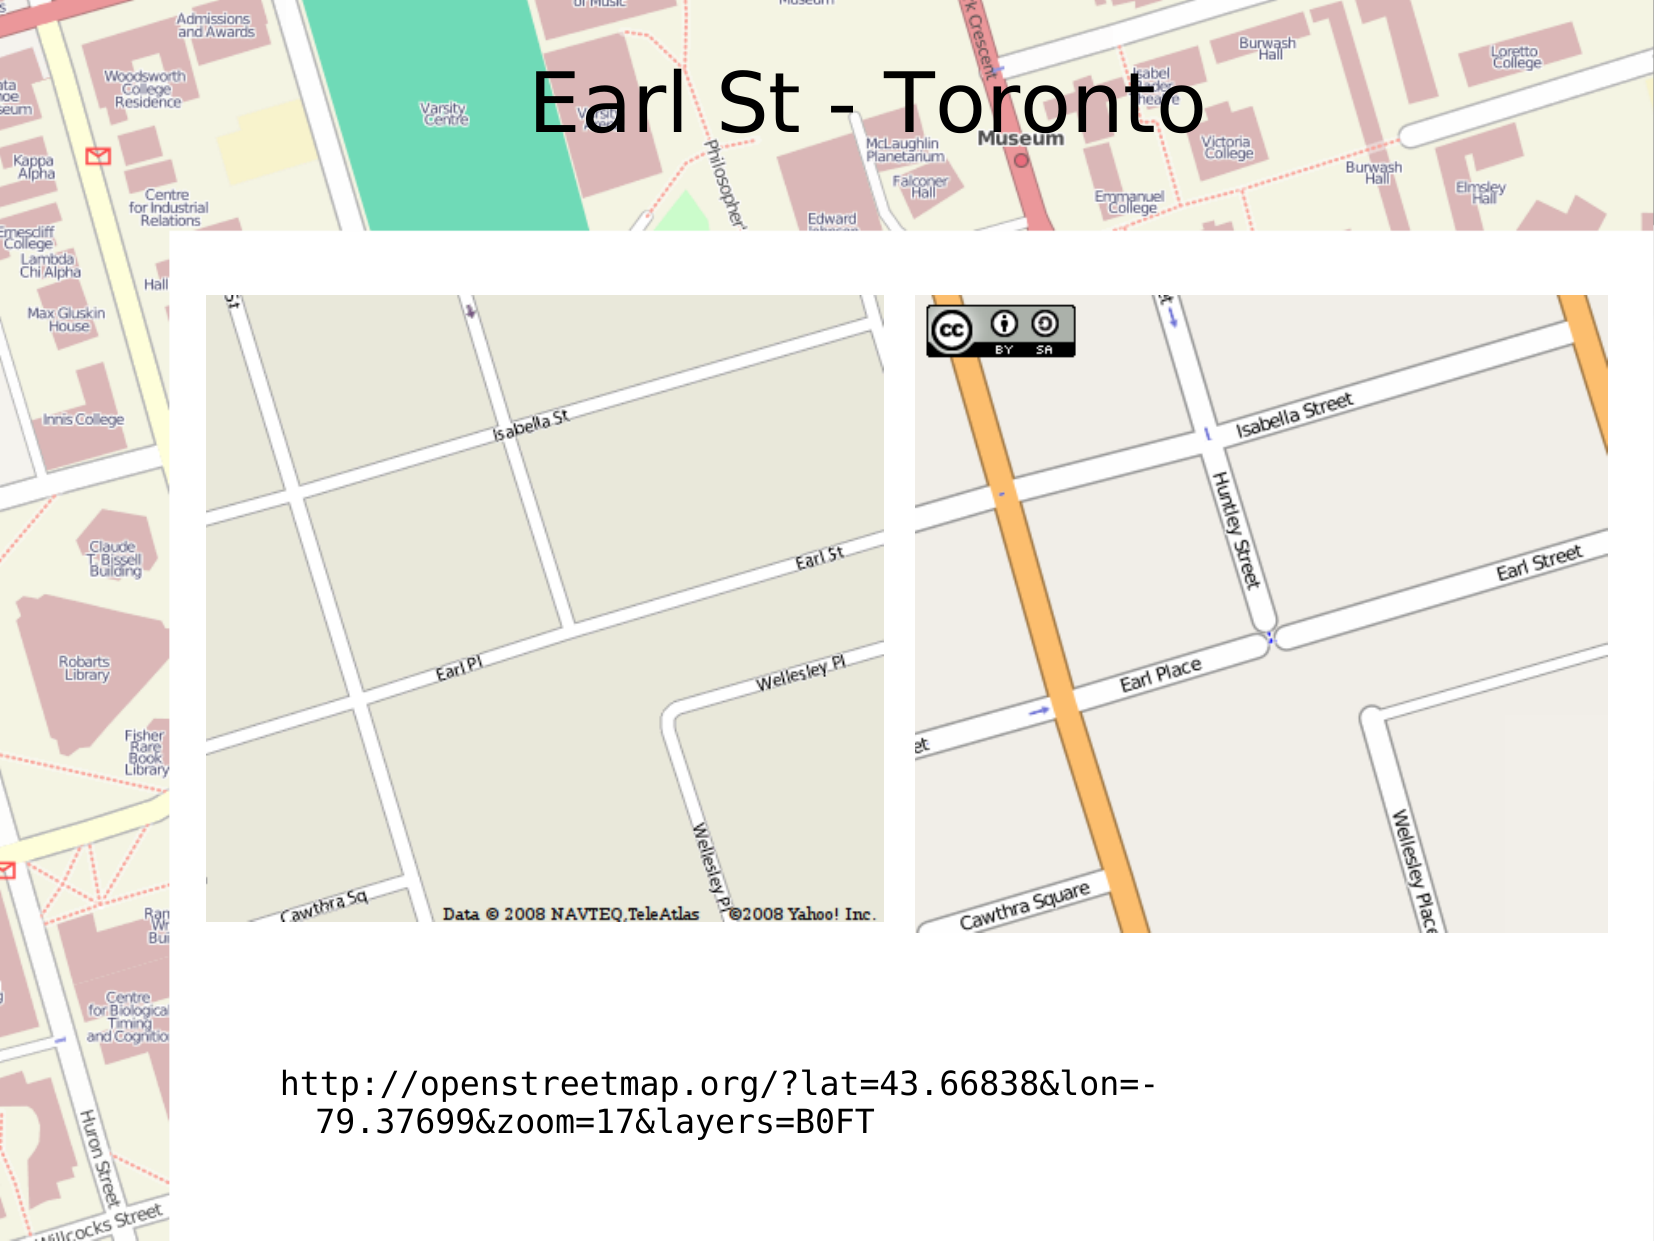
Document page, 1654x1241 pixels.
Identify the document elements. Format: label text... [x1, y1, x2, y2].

subtitle http://openstreetmap.org/?lat=43.66838&lon=-79.37699&zoom=17&layers=B0FT [244, 476, 1595, 1152]
picture [0, 0, 1654, 1241]
title Earl St - Toronto [124, 0, 1613, 208]
